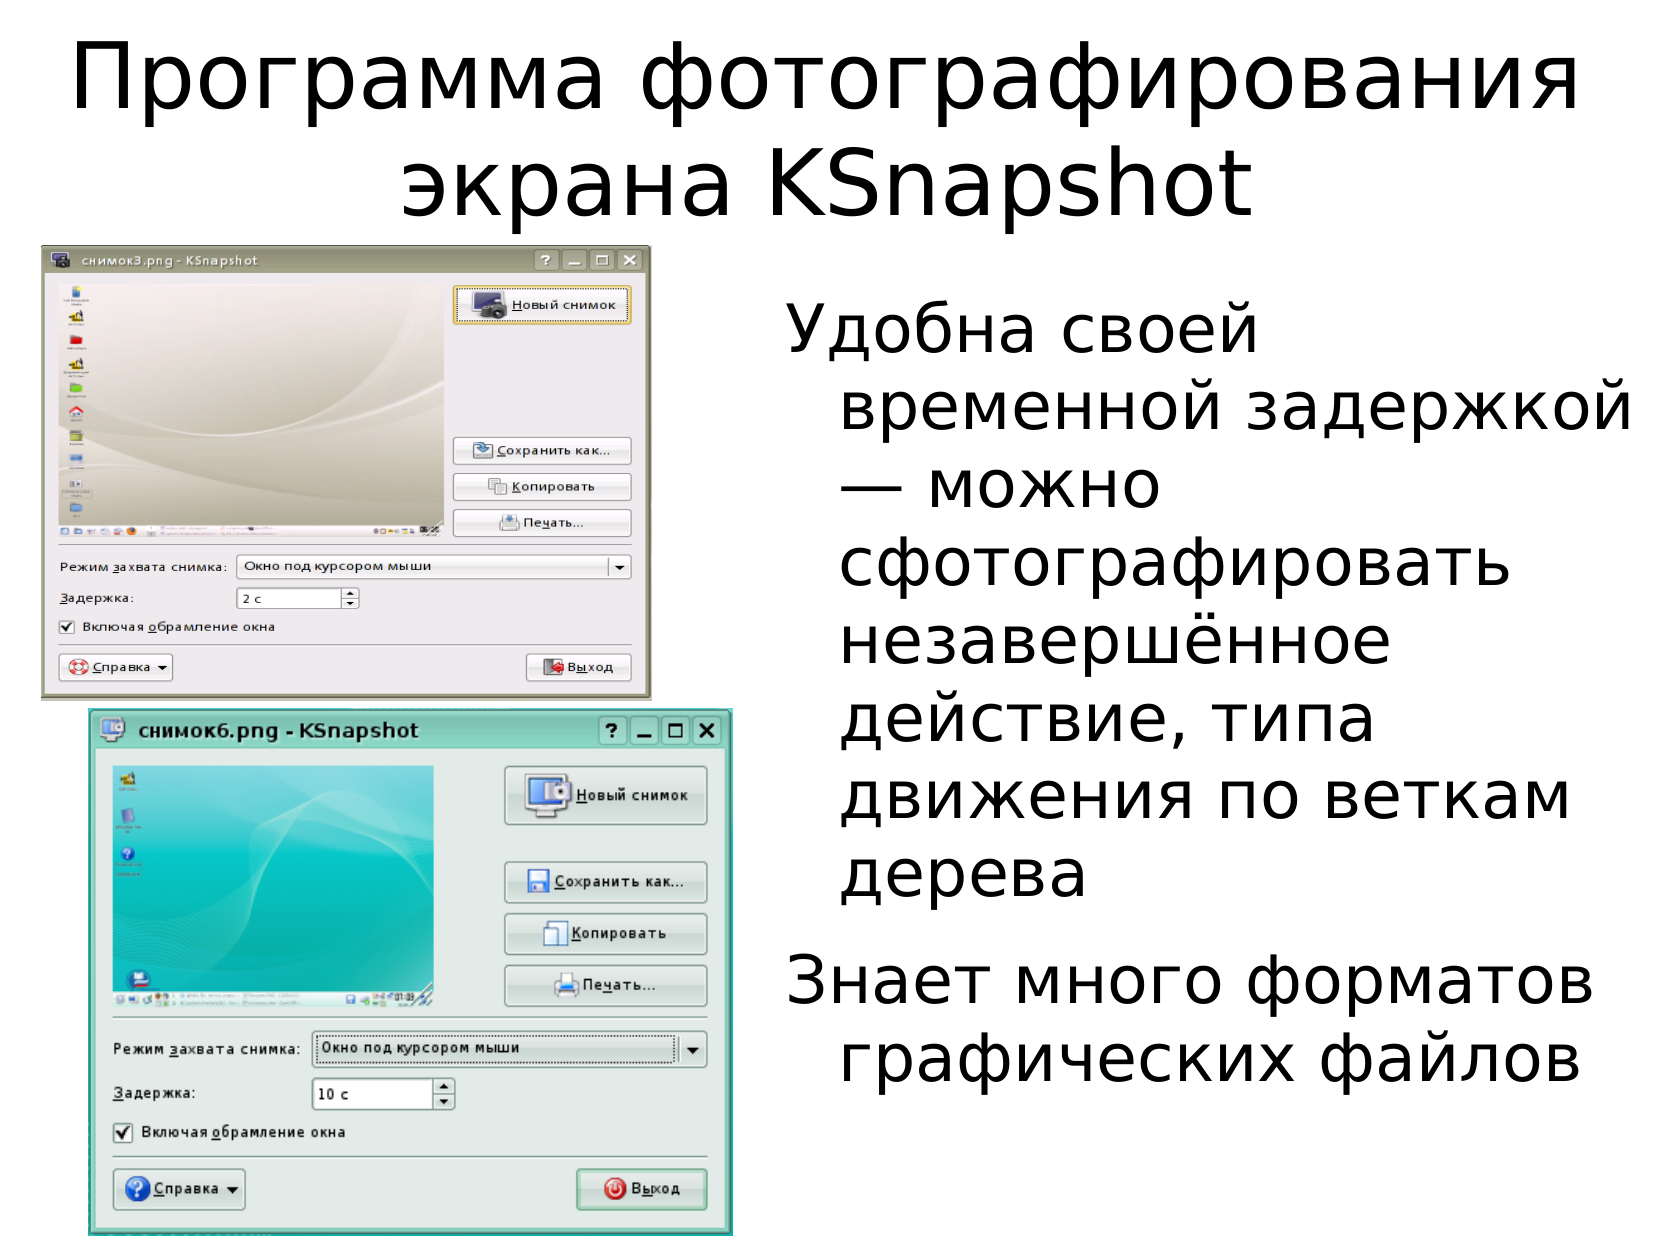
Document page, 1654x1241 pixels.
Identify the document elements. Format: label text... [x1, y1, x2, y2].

title Программа фотографирования экрана KSnapshot [0, 0, 1654, 261]
list Удобна своей временной задержкой — можно сфотографировать незавершённое действие, типа движения по веткам дерева Знает много форматов графических файлов [767, 290, 1654, 1098]
picture [88, 708, 733, 1236]
picture [41, 245, 652, 701]
